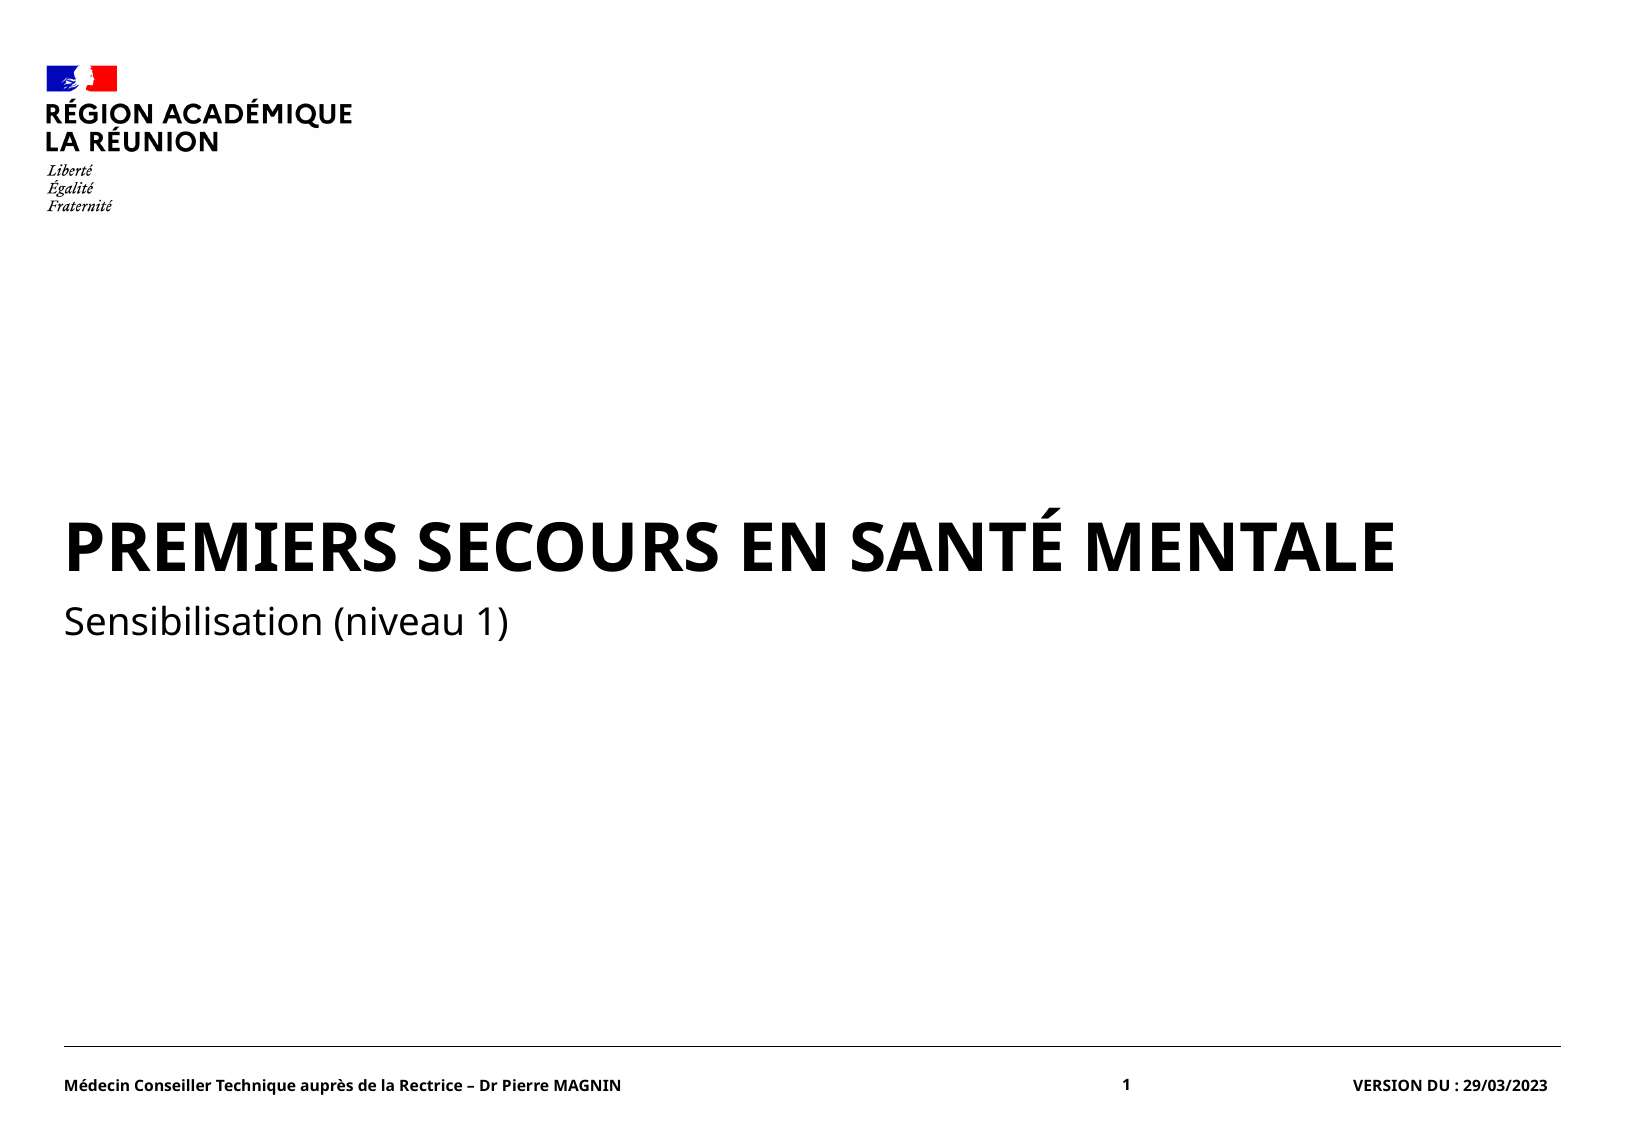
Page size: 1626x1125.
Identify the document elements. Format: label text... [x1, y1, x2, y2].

text_box 33 [1122, 1046, 1362, 1125]
text_box Médecin Conseiller Technique auprès de la Rectrice – Dr Pierre MAGNIN [63, 1046, 1114, 1125]
list Premiers Secours en santé mentale Sensibilisation (niveau 1) [63, 513, 1562, 968]
picture [21, 40, 380, 237]
text_box Version du : 29/03/2023 [1362, 1046, 1562, 1125]
